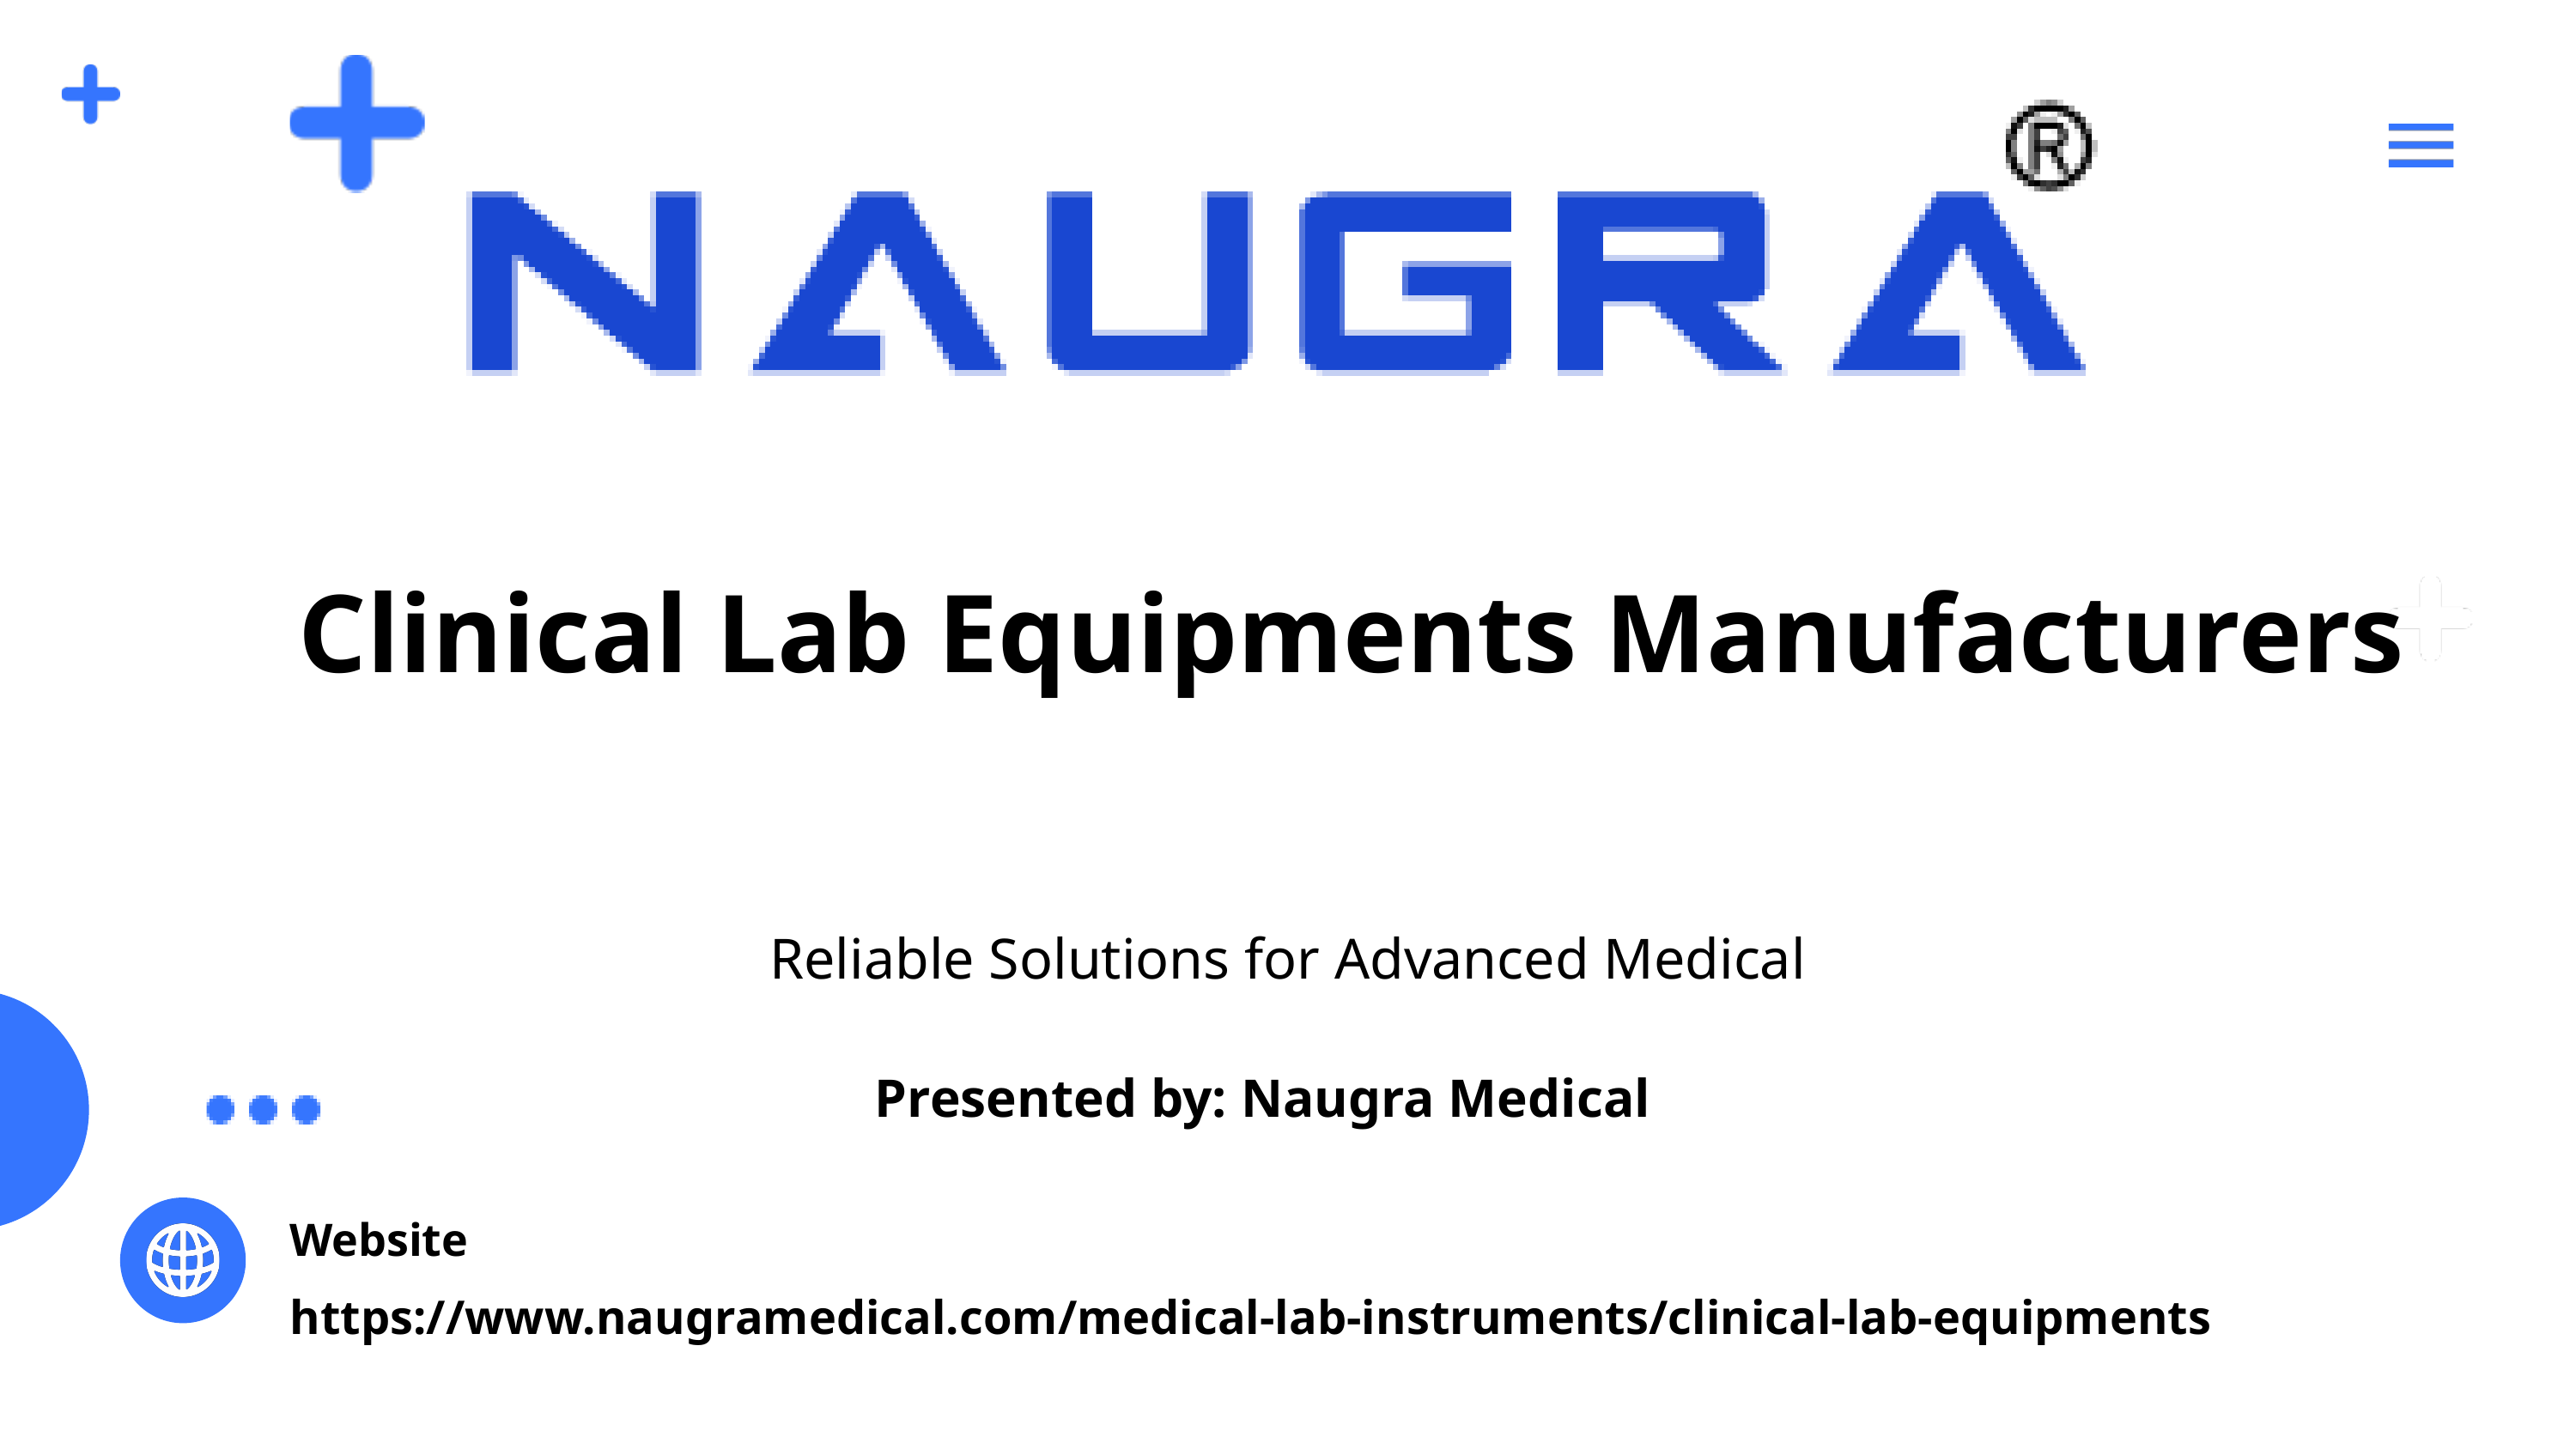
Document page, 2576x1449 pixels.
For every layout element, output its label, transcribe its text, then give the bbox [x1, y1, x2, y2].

text_box [206, 1095, 321, 1125]
text_box Presented by: Naugra Medical [610, 1055, 1917, 1128]
text_box Website [289, 1203, 535, 1265]
text_box Clinical Lab Equipments Manufacturers [1019, 626, 1042, 661]
text_box [289, 55, 425, 193]
text_box [2454, 576, 2473, 662]
text_box [0, 993, 89, 1227]
text_box Clinical Lab Equipments Manufacturers [1194, 625, 1217, 660]
text_box Reliable Solutions for Advanced Medical [635, 912, 1941, 991]
text_box Clinical Lab Equipments Manufacturers [251, 521, 2454, 694]
text_box [61, 64, 120, 124]
text_box [455, 94, 2121, 382]
text_box [2388, 124, 2454, 167]
text_box https://www.naugramedical.com/medical-lab-instruments/clinical-lab-equipments [289, 1285, 2473, 1344]
text_box [119, 1197, 246, 1324]
